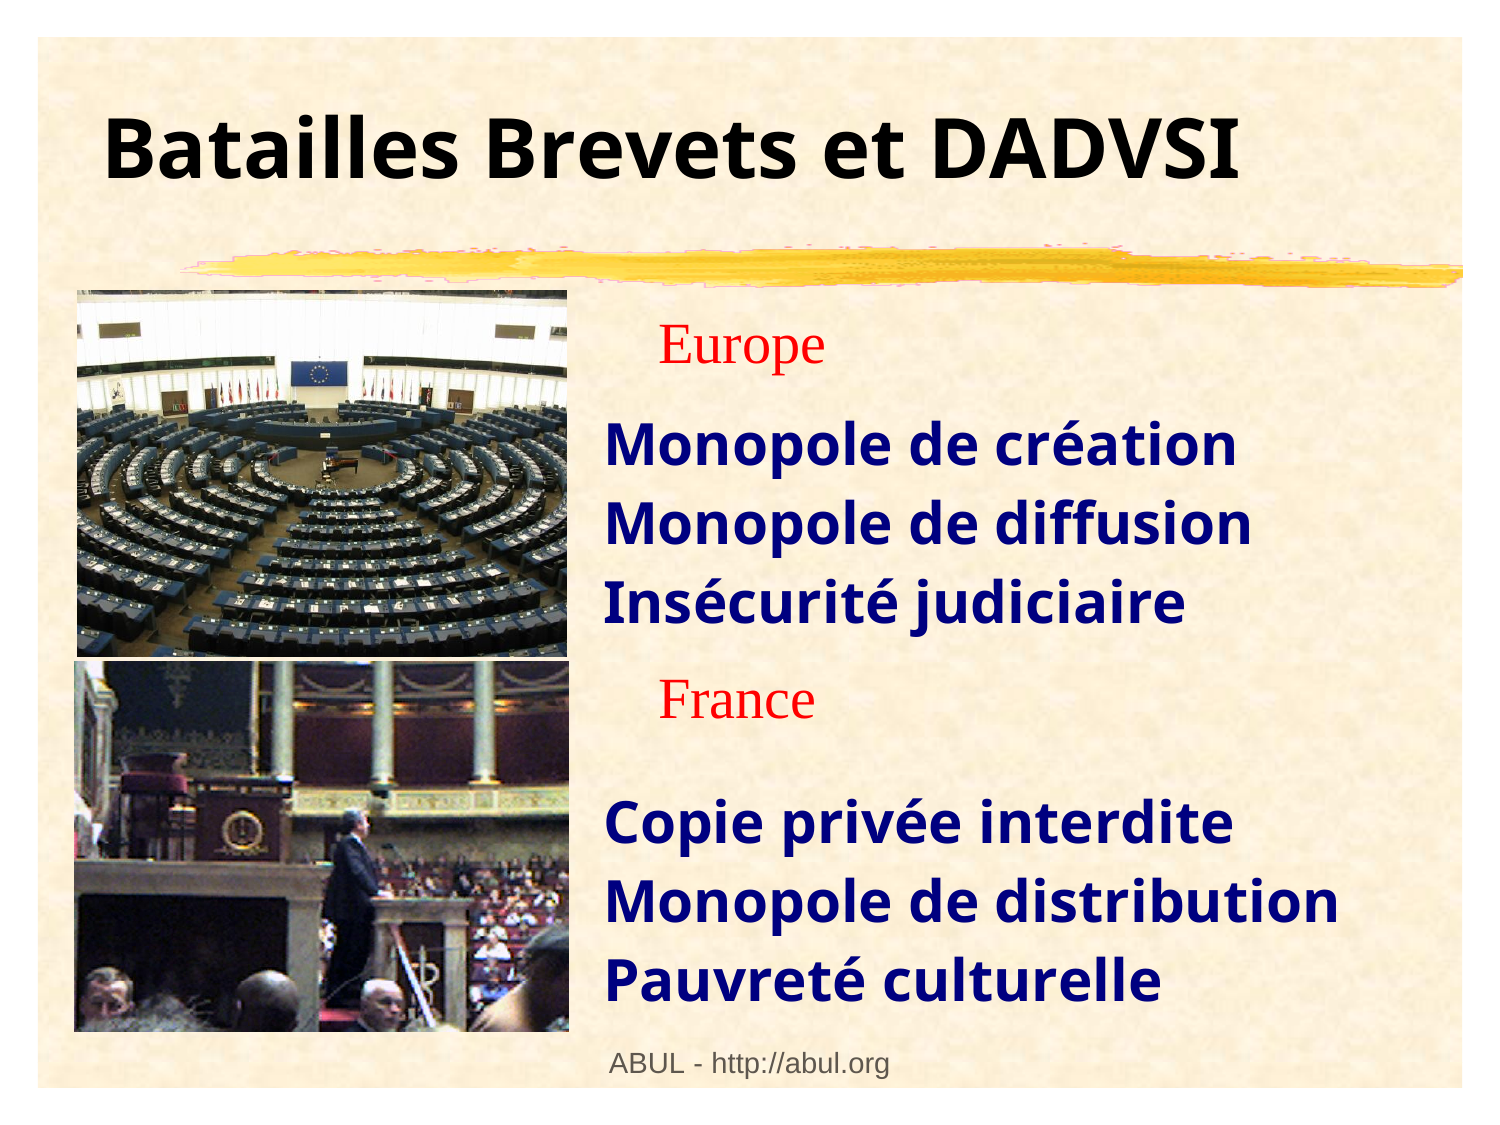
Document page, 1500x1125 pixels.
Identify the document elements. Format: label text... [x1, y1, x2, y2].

title Batailles Brevets et DADVSI [101, 39, 1312, 253]
list Monopole de création Monopole de diffusion Insécurité judiciaire [585, 403, 1449, 656]
text_box Europe [658, 311, 1127, 383]
text_box France [658, 666, 1127, 737]
picture [37, 37, 1463, 1088]
list Copie privée interdite Monopole de distribution Pauvreté culturelle [585, 781, 1449, 1073]
